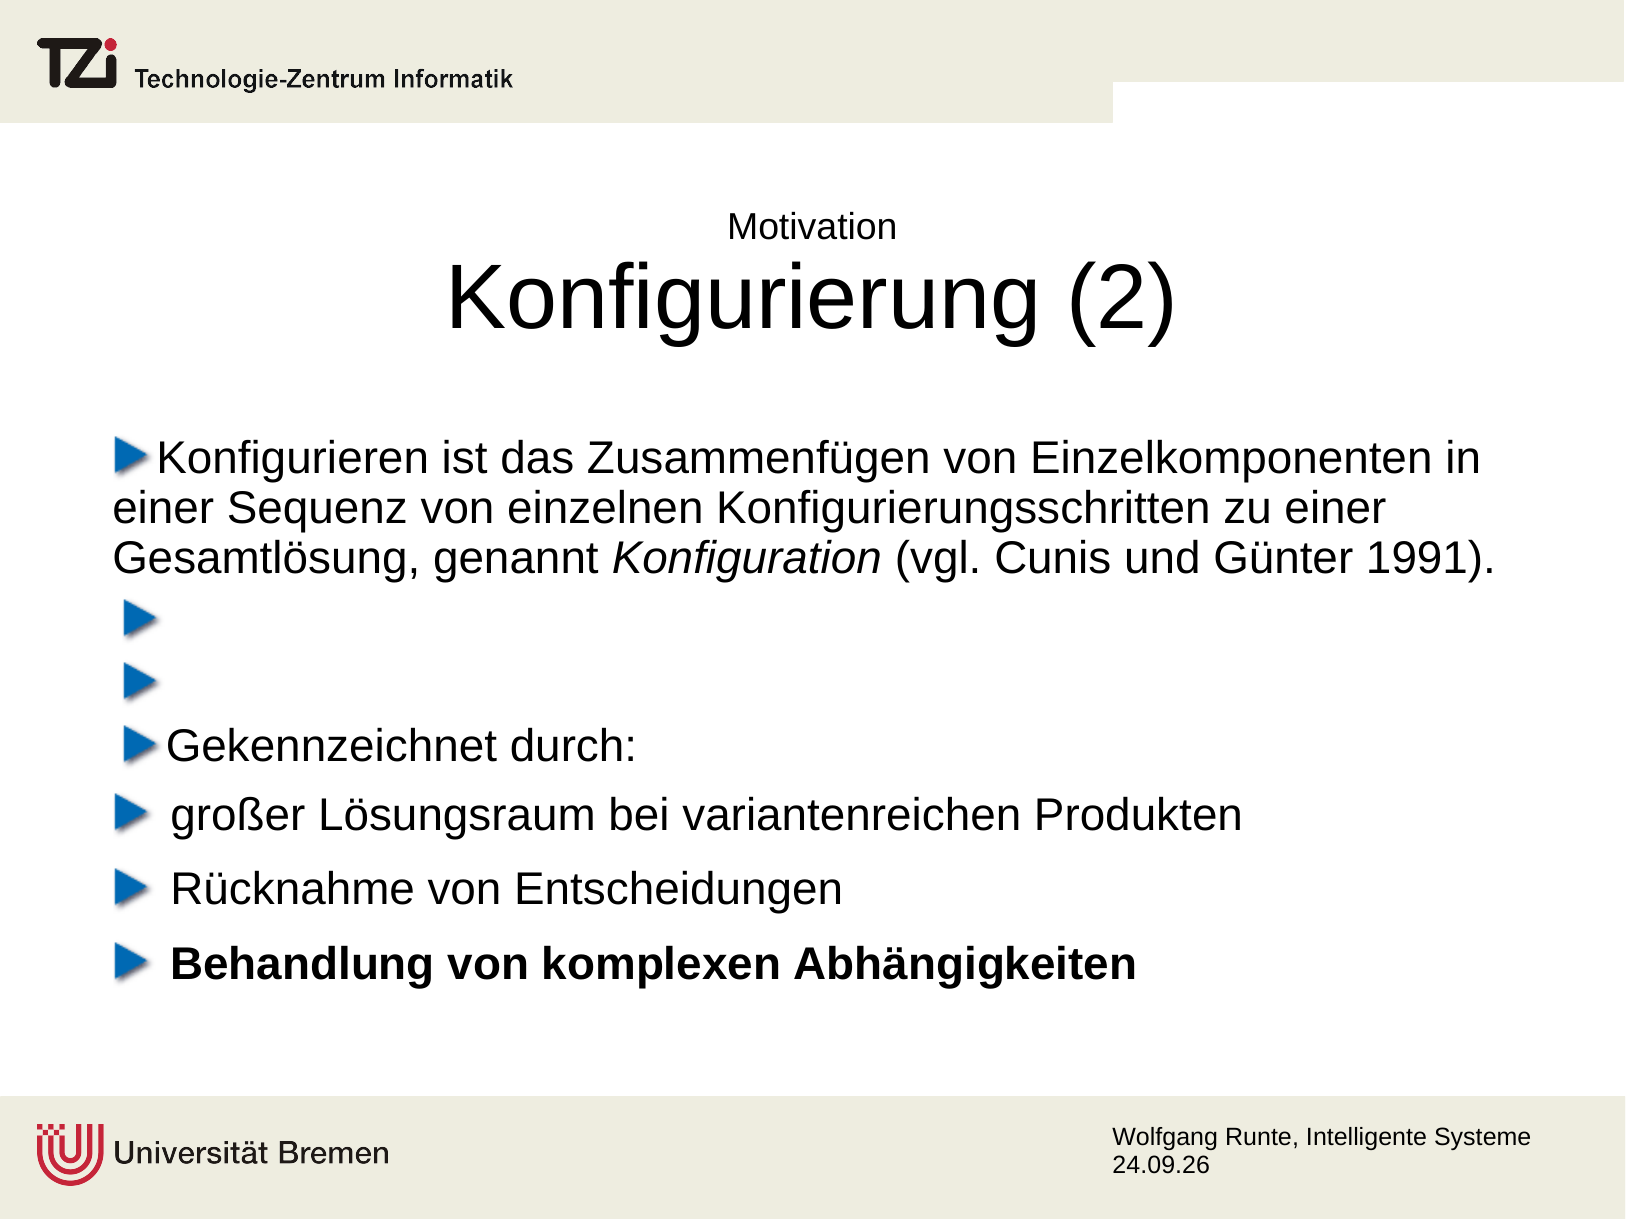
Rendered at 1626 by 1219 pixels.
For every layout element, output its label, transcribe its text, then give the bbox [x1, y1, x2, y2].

picture [37, 38, 513, 93]
list Konfigurieren ist das Zusammenfügen von Einzelkomponenten in einer Sequenz von einzelnen Konfigurierungsschritten zu einer Gesamtlösung, genannt Konfiguration (vgl. Cunis und Günter 1991). Gekennzeichnet durch: großer Lösungsraum bei variantenreichen Produkten Rücknahme von Entscheidungen Behandlung von komplexen Abhängigkeiten [112, 433, 1513, 1070]
title Motivation Konfigurierung (2) [112, 162, 1513, 393]
picture [37, 1124, 388, 1186]
